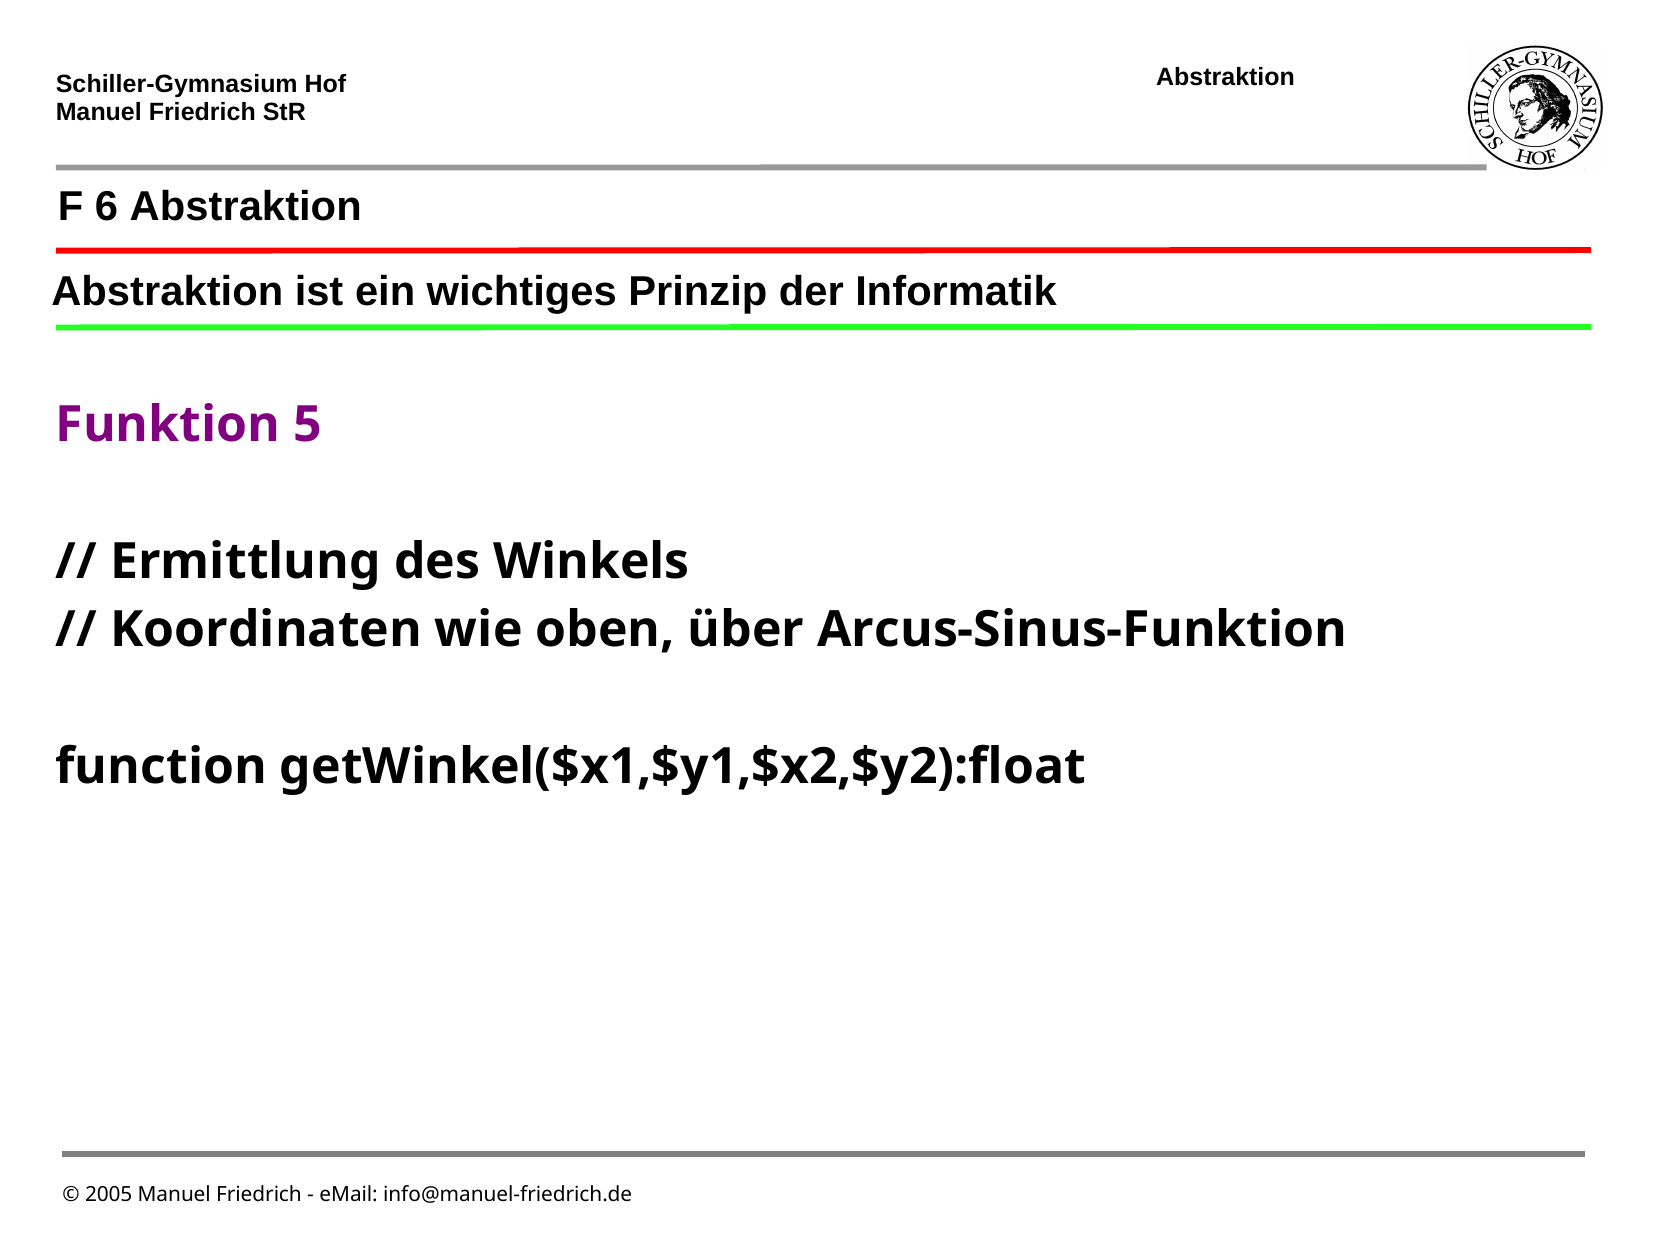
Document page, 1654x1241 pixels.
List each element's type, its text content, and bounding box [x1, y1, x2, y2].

text_box Abstraktion [1156, 62, 1425, 123]
picture [1466, 44, 1605, 172]
text_box Schiller-Gymnasium Hof Manuel Friedrich StR [55, 69, 396, 129]
text_box Funktion 5 // Ermittlung des Winkels // Koordinaten wie oben, über Arcus-Sinus-Funktion function getWinkel($x1,$y1,$x2,$y2):float [55, 388, 1590, 826]
text_box Abstraktion ist ein wichtiges Prinzip der Informatik [51, 268, 1563, 319]
text_box © 2005 Manuel Friedrich - eMail: info@manuel-friedrich.de [62, 1178, 1550, 1204]
text_box F 6 Abstraktion [57, 183, 1284, 234]
